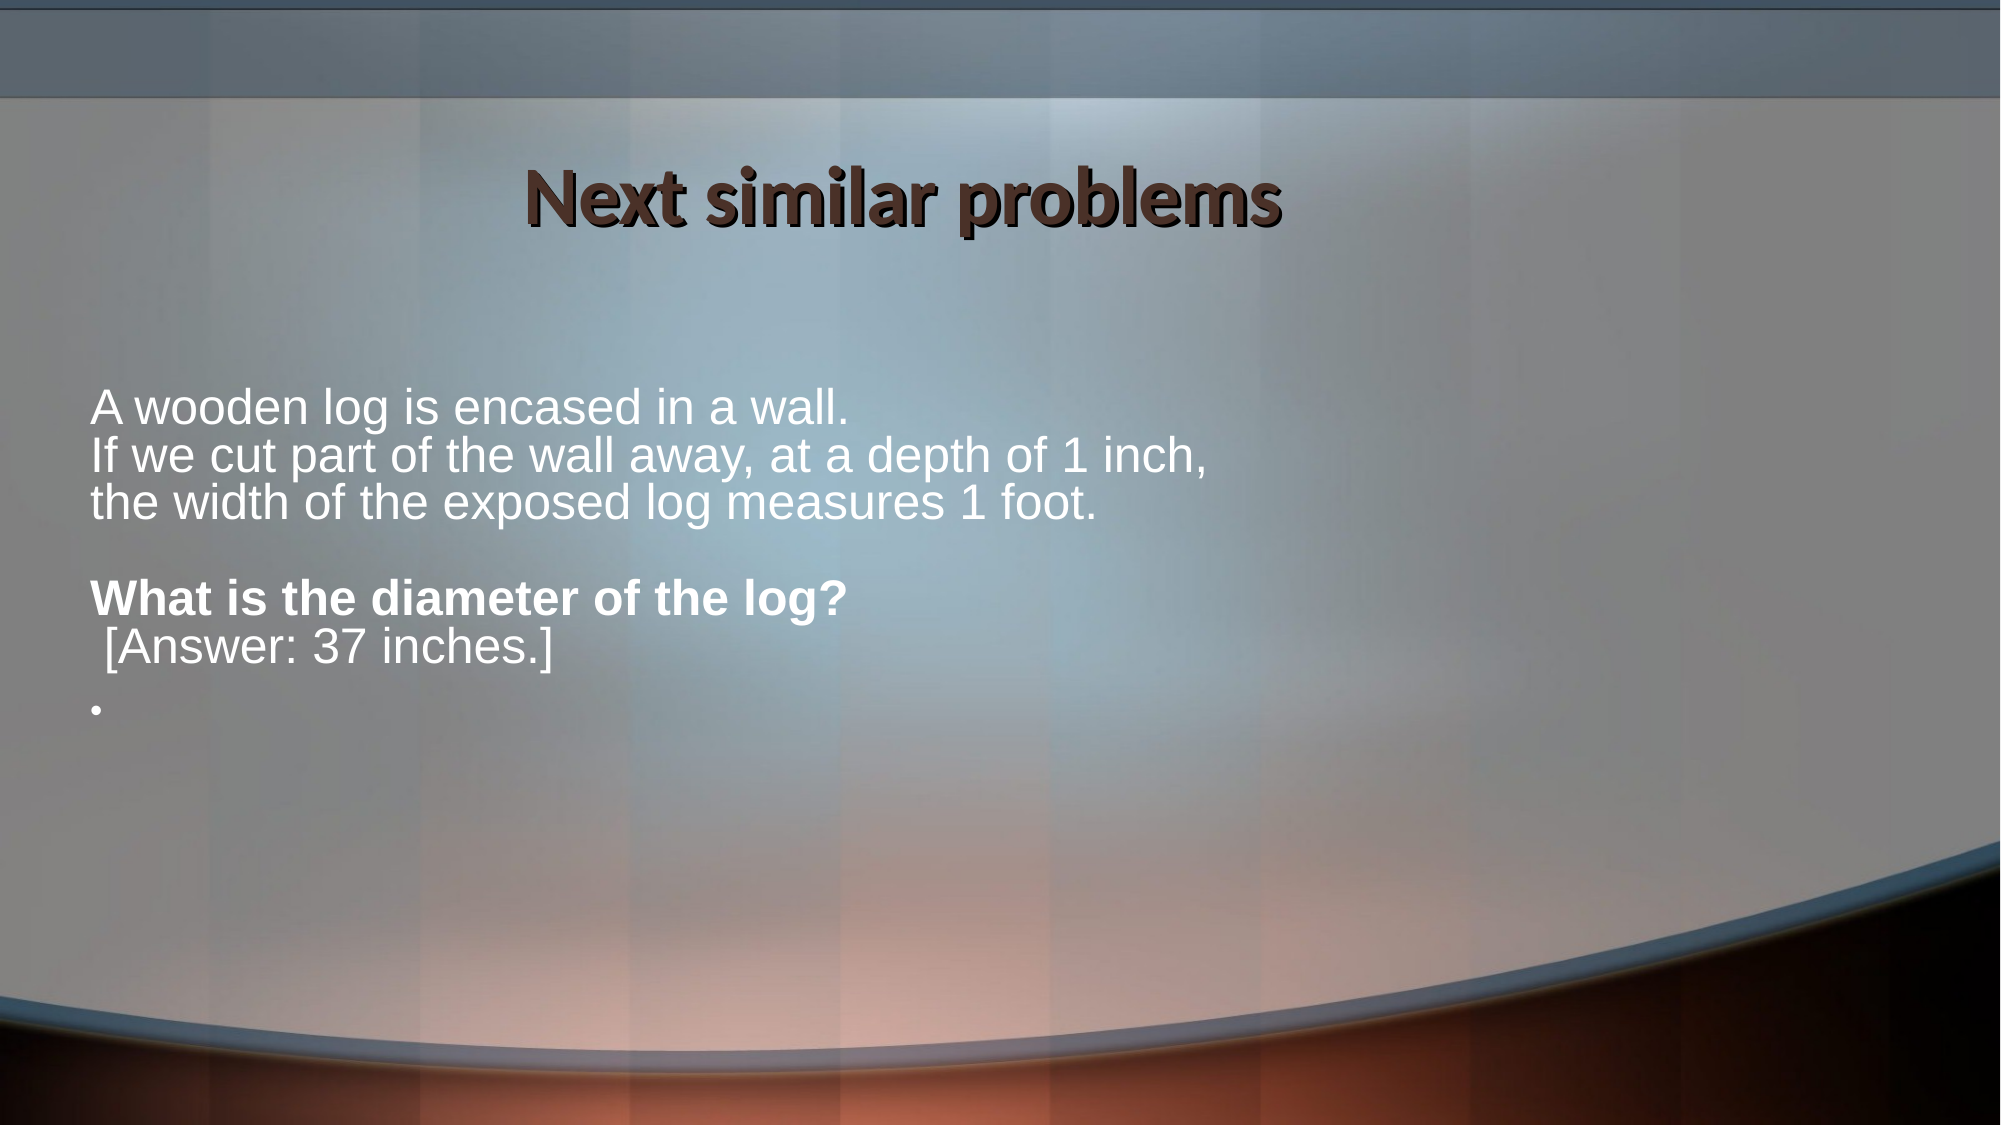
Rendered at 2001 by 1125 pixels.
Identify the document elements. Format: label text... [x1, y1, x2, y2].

list A wooden log is encased in a wall. If we cut part of the wall away, at a depth of 1 inch, the width of the exposed log measures 1 foot. What is the diameter of the log? [Answer: 37 inches.] [75, 299, 1732, 1021]
title Next similar problems [75, 104, 1732, 294]
